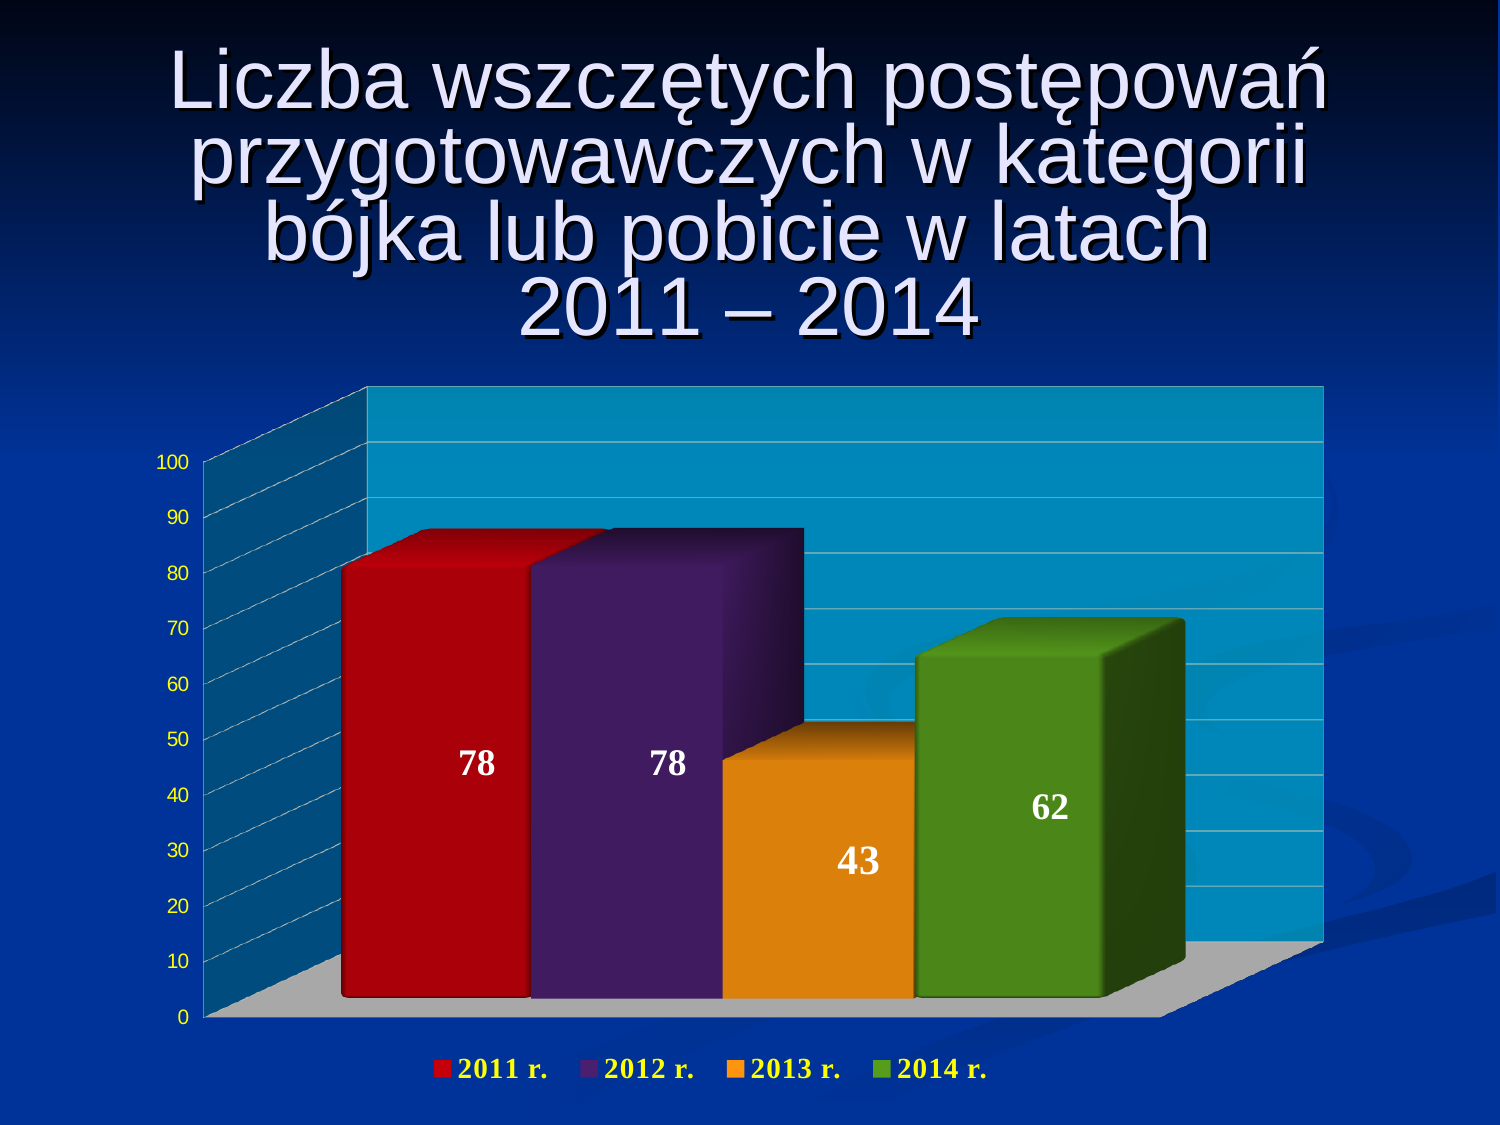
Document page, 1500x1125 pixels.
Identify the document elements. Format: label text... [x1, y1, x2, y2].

title Liczba wszczętych postępowań przygotowawczych w kategorii bójka lub pobicie w latach 2011 – 2014 [75, 43, 1424, 279]
chart [82, 354, 1413, 1125]
